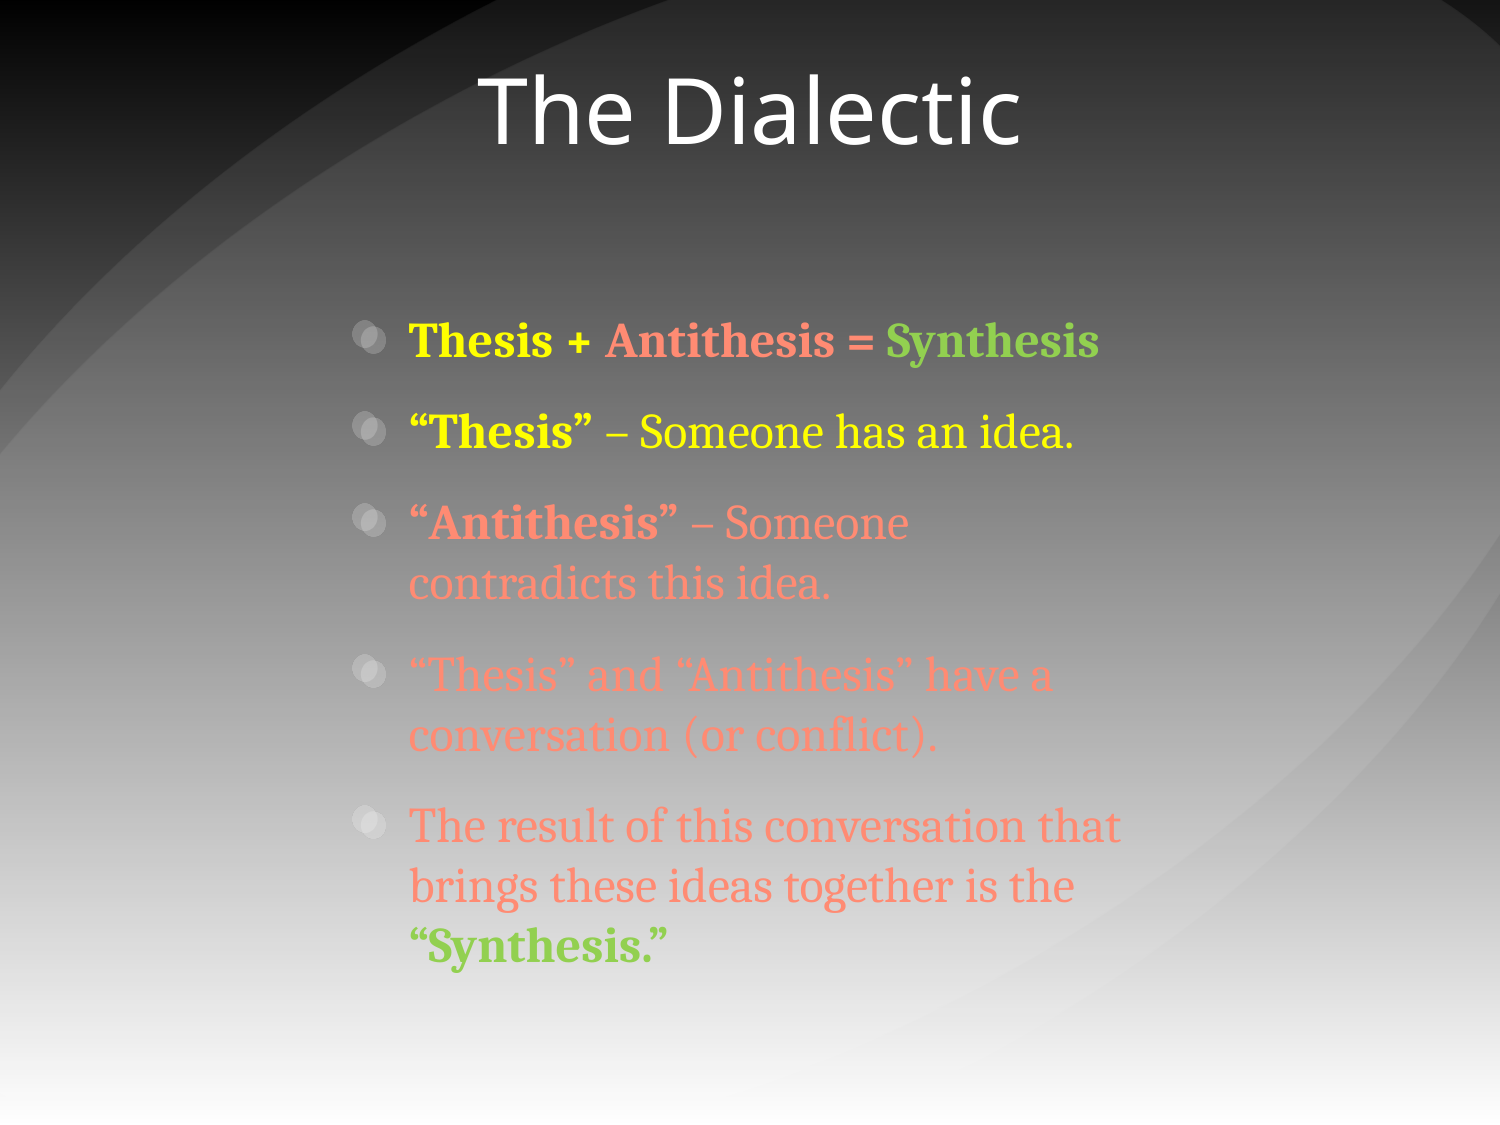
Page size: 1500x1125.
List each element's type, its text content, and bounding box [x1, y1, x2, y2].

list Thesis + Antithesis = Synthesis “Thesis” – Someone has an idea. “Antithesis” – Someone contradicts this idea. “Thesis” and “Antithesis” have a conversation (or conflict). The result of this conversation that brings these ideas together is the “Synthesis.” [337, 299, 1163, 1050]
title The Dialectic [283, 45, 1216, 288]
picture [0, 0, 1500, 1125]
